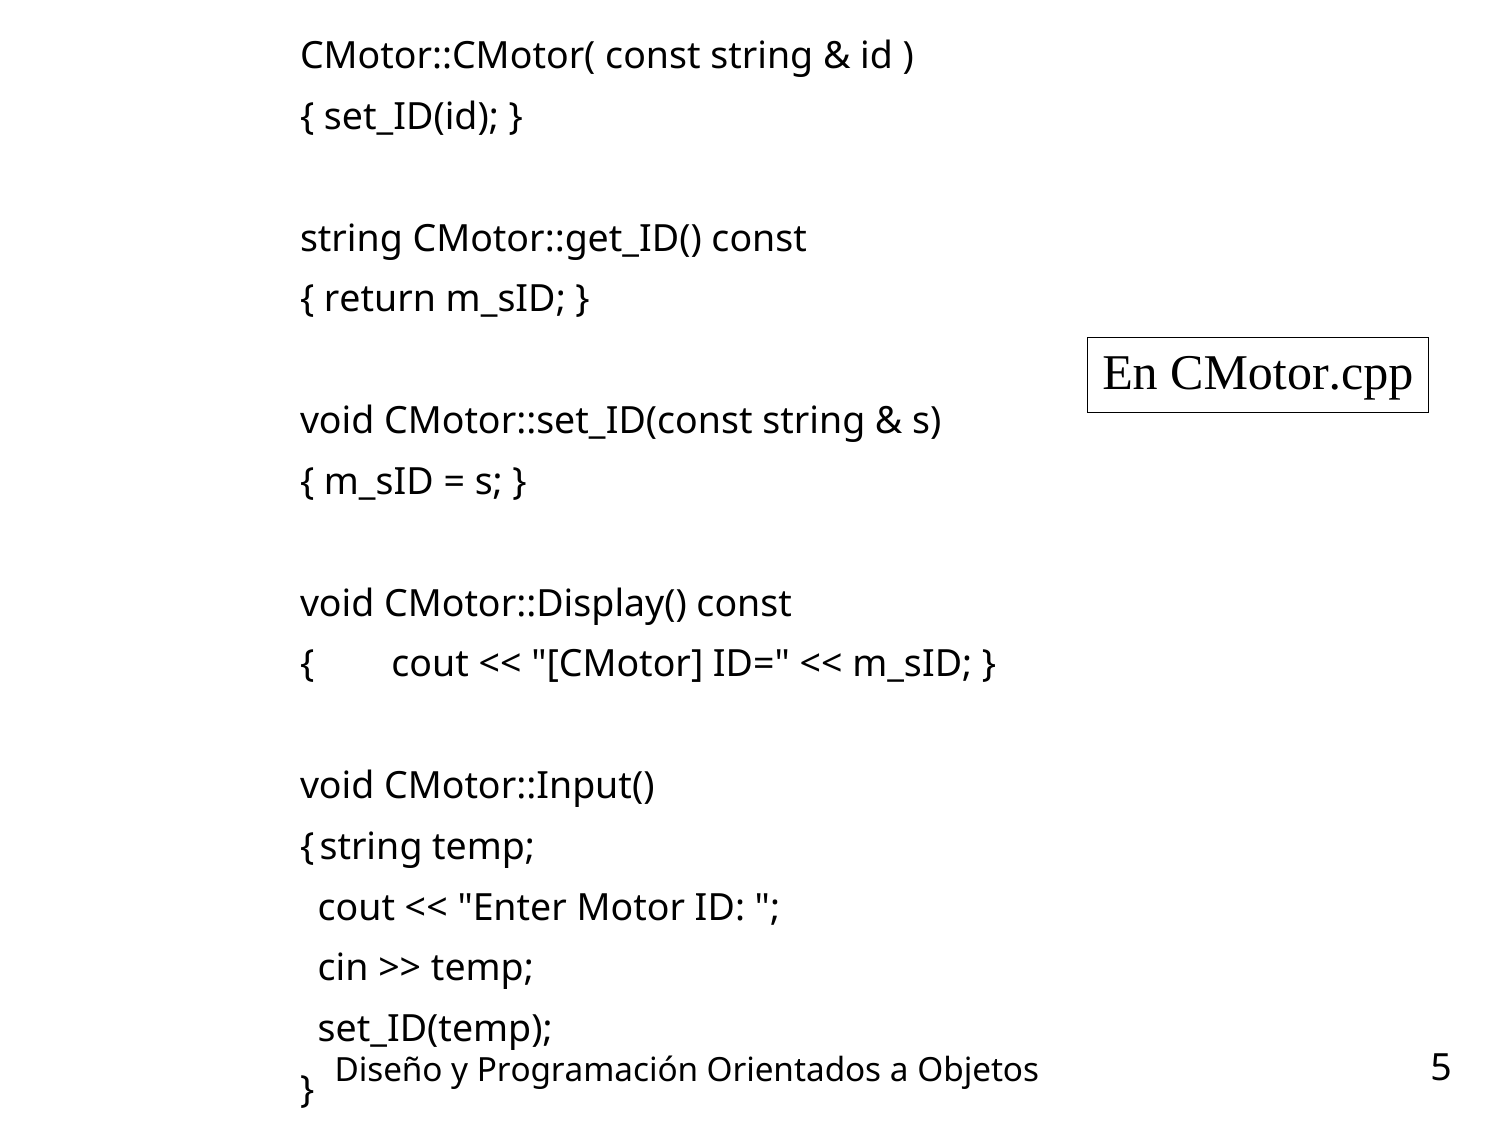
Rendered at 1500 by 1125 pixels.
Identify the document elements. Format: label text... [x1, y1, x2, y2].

text_box En CMotor.cpp [1087, 337, 1426, 413]
list CMotor::CMotor( const string & id )‏ { set_ID(id); } string CMotor::get_ID() const { return m_sID; } void CMotor::set_ID(const string & s)‏ { m_sID = s; } void CMotor::Display() const { cout << "[CMotor] ID=" << m_sID; } void CMotor::Input()‏ { string temp; cout << "Enter Motor ID: "; cin >> temp; set_ID(temp); } [300, 28, 1462, 936]
